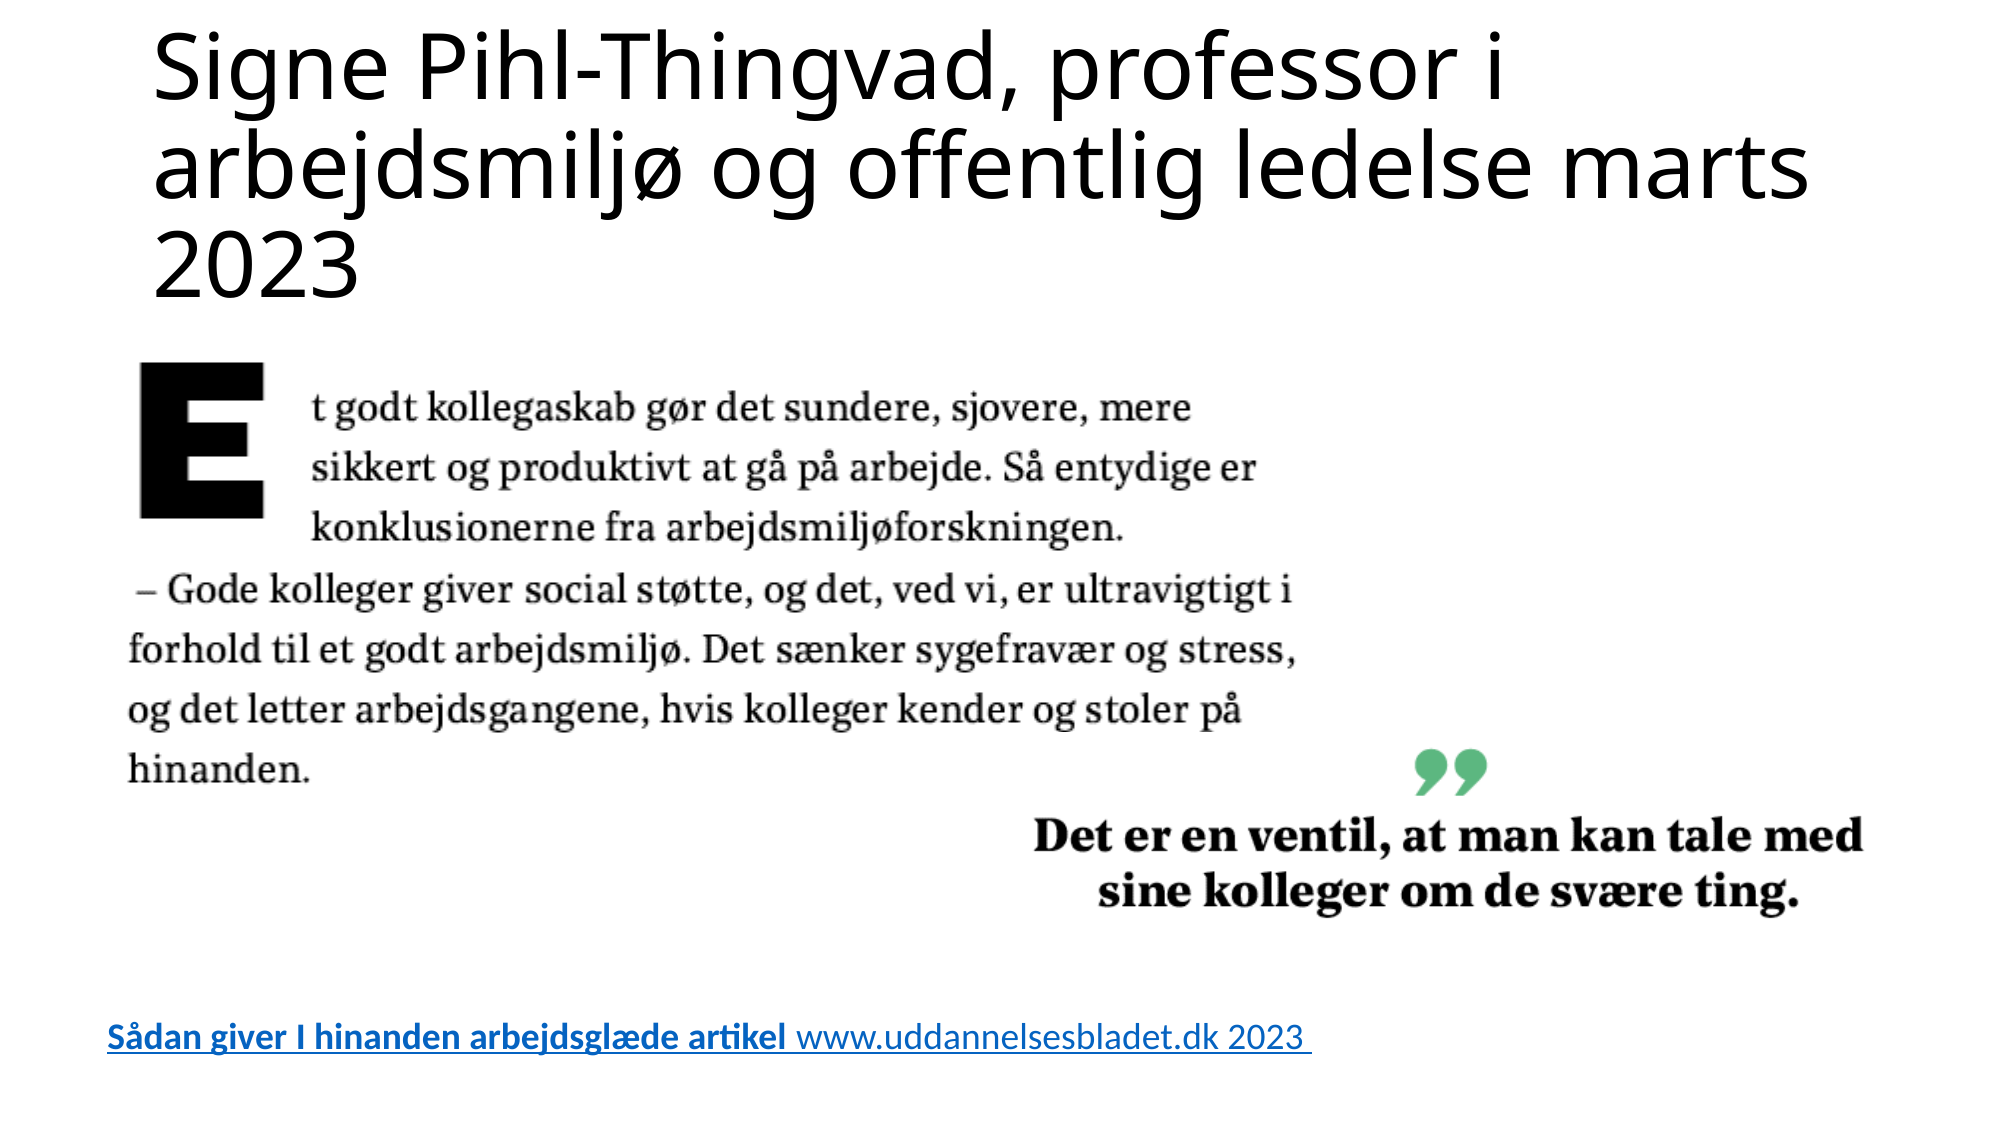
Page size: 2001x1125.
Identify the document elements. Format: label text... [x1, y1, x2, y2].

picture [108, 327, 1892, 937]
text_box Sådan giver I hinanden arbejdsglæde artikel www.uddannelsesbladet.dk 2023 [92, 1004, 1559, 1065]
title Signe Pihl-Thingvad, professor i arbejdsmiljø og offentlig ledelse marts 2023 [137, 59, 1863, 278]
